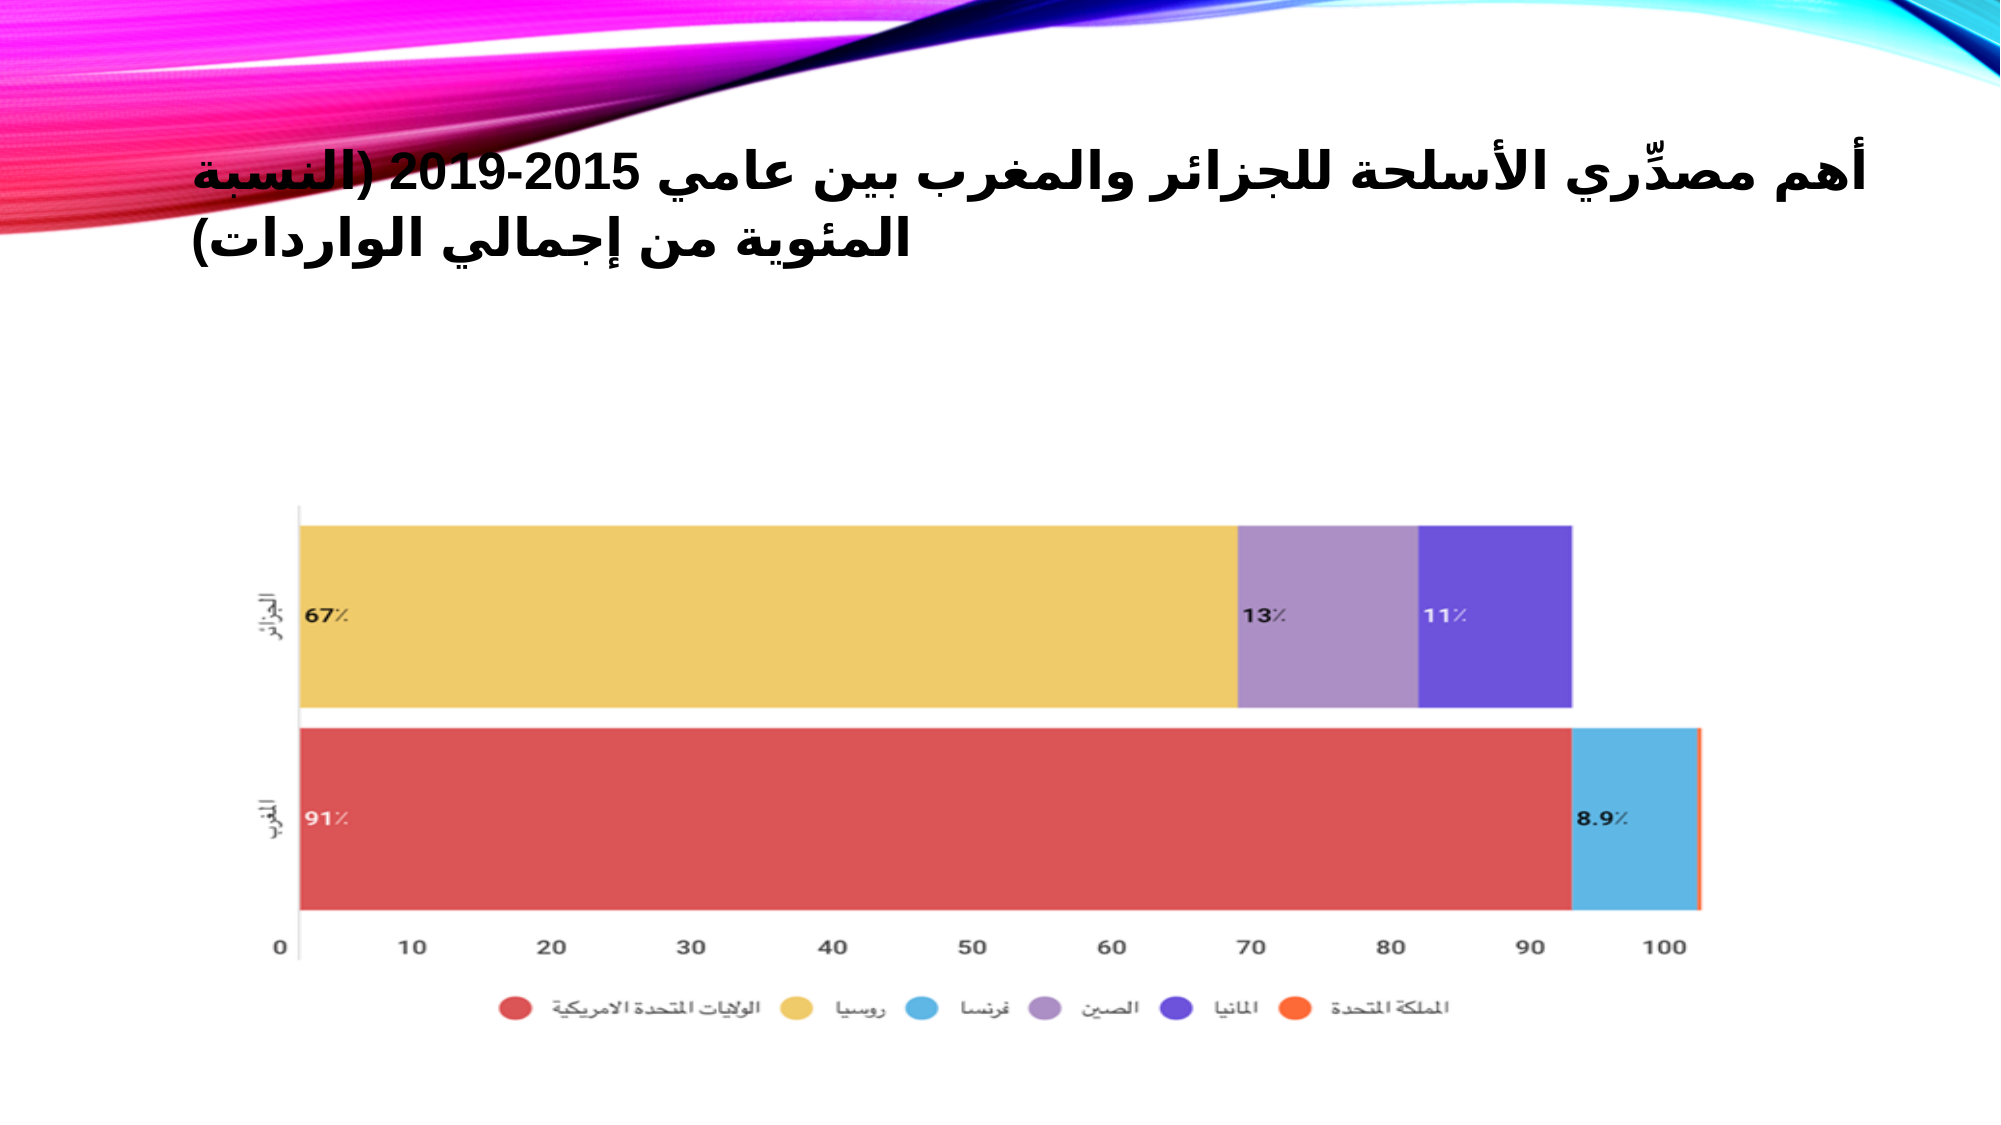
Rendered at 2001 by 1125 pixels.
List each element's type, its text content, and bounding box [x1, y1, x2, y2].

title أهم مصدِّري الأسلحة للجزائر والمغرب بين عامي 2015-2019 (النسبة المئوية من إجمالي الواردات) [176, 125, 1888, 338]
picture [215, 374, 1798, 1065]
